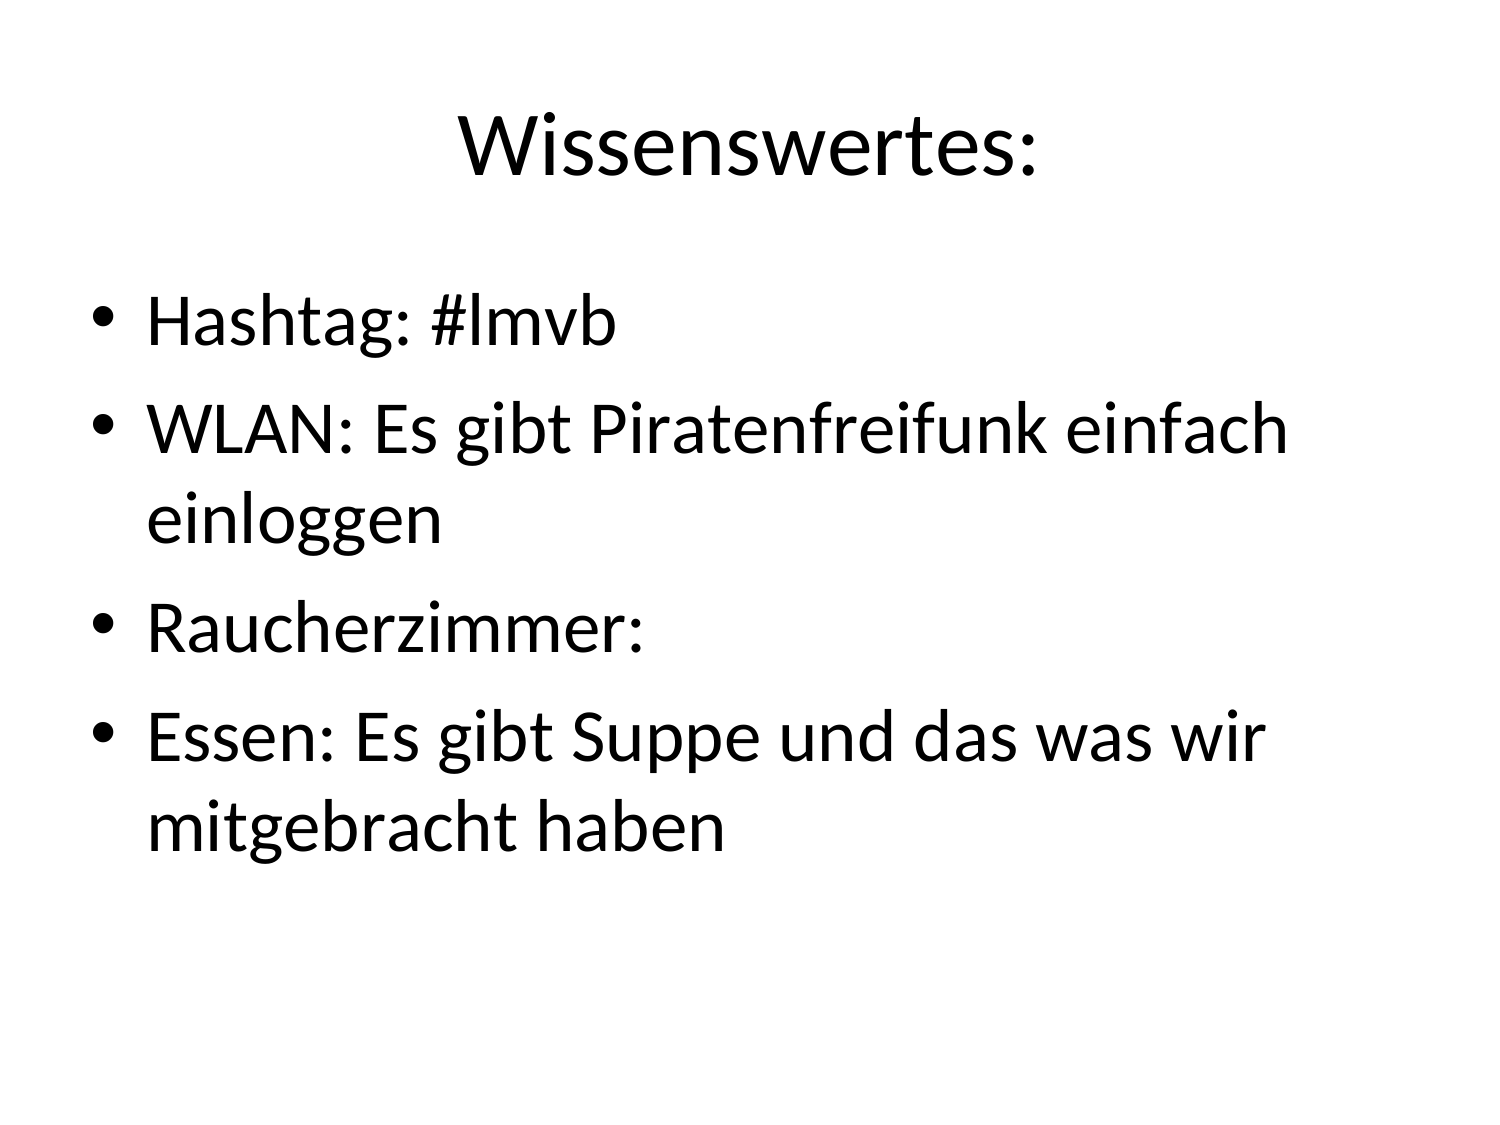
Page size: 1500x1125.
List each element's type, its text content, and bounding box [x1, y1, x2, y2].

text_box Hashtag: #lmvb WLAN: Es gibt Piratenfreifunk einfach einloggen Raucherzimmer: Essen: Es gibt Suppe und das was wir mitgebracht haben [75, 262, 1426, 1005]
text_box Wissenswertes: [75, 45, 1426, 233]
